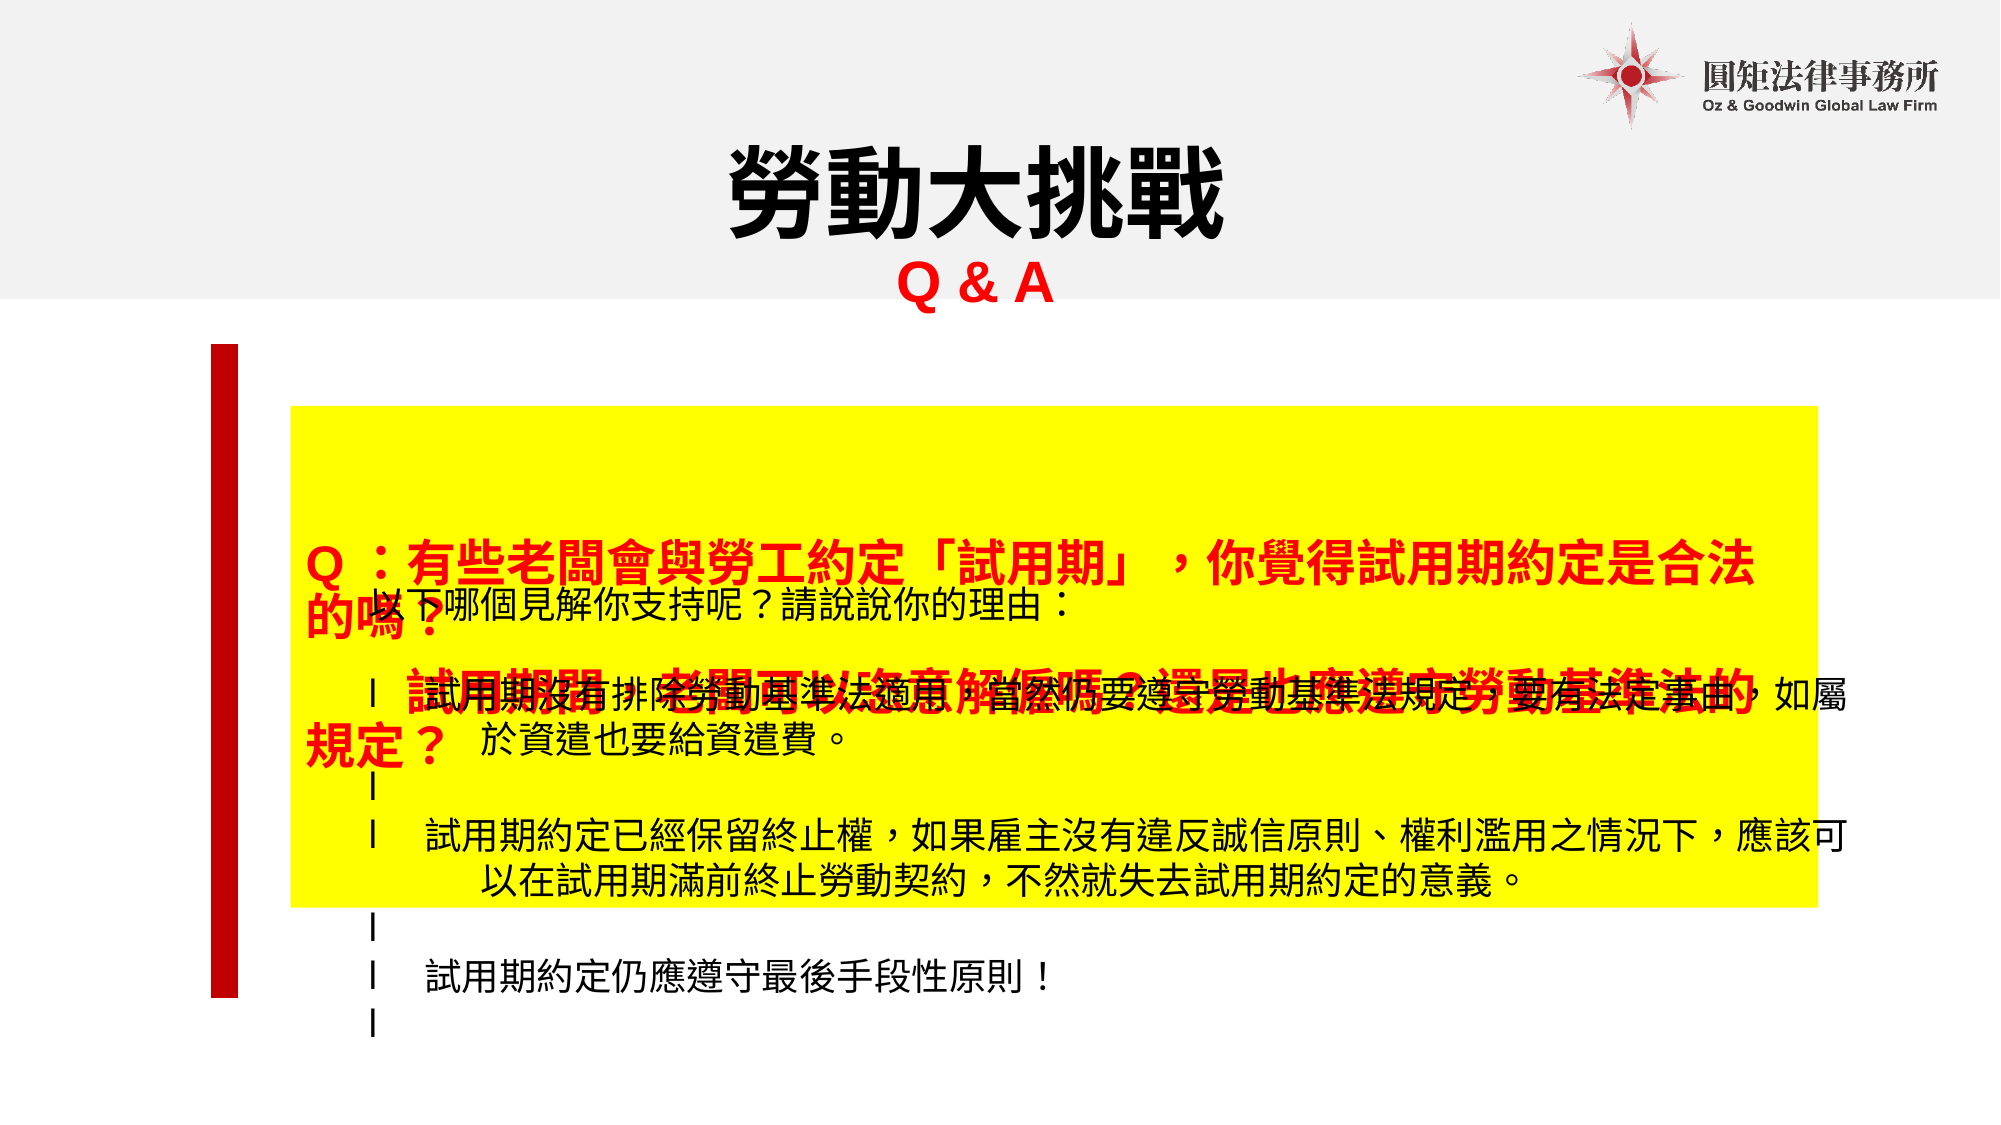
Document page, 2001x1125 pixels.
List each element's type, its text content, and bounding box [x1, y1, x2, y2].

text_box 以下哪個見解你支持呢？請說說你的理由： 試用期沒有排除勞動基準法適用，當然仍要遵守勞動基準法規定，要有法定事由，如屬於資遣也要給資遣費。 試用期約定已經保留終止權，如果雇主沒有違反誠信原則、權利濫用之情況下，應該可以在試用期滿前終止勞動契約，不然就失去試用期約定的意義。 試用期約定仍應遵守最後手段性原則！ [353, 573, 1892, 1057]
list Q：有些老闆會與勞工約定「試用期」，你覺得試用期約定是合法的嗎？ 試用期間，老闆可以恣意解僱嗎？還是也應遵守勞動基準法的規定？ [254, 348, 1876, 533]
text_box 勞動大挑戰 Q & A [113, 120, 1839, 323]
